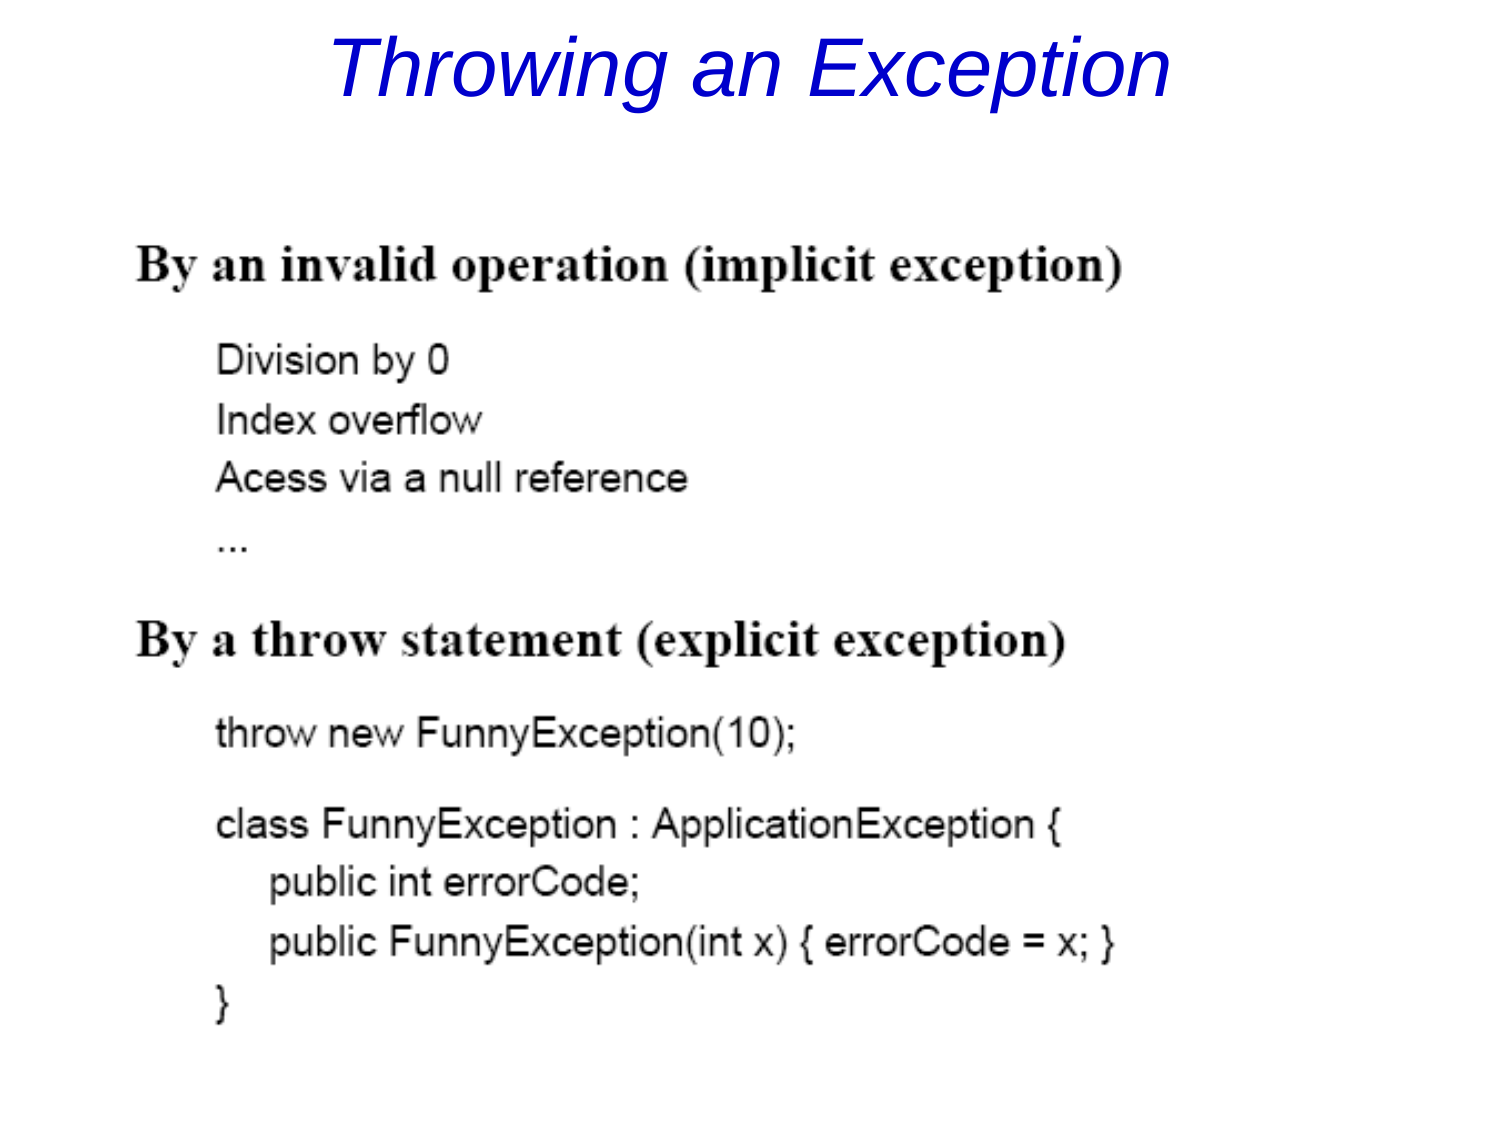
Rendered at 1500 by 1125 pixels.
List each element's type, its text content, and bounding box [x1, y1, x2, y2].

picture [76, 204, 1424, 1063]
title Throwing an Exception [112, 0, 1388, 126]
